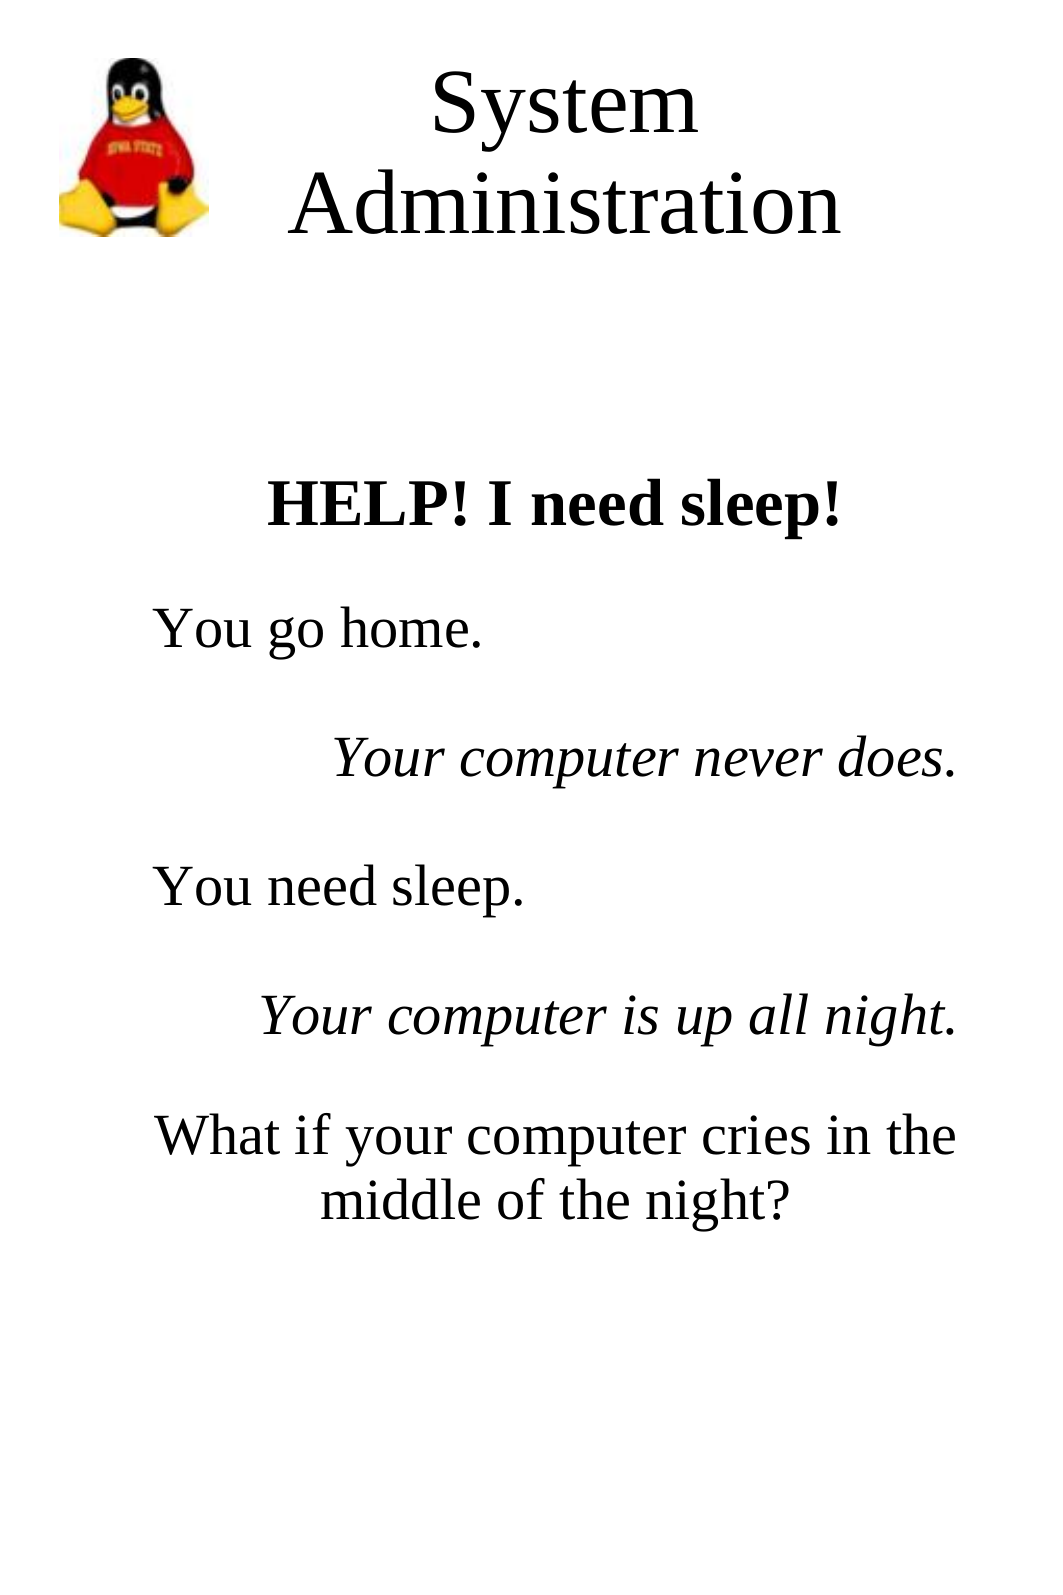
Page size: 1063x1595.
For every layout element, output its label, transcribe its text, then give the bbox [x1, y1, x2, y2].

title System Administration [237, 25, 893, 226]
picture [59, 58, 209, 237]
subtitle HELP! I need sleep! You go home. Your computer never does. You need sleep. Your computer is up all night. What if your computer cries in the middle of the night? [152, 226, 960, 1595]
